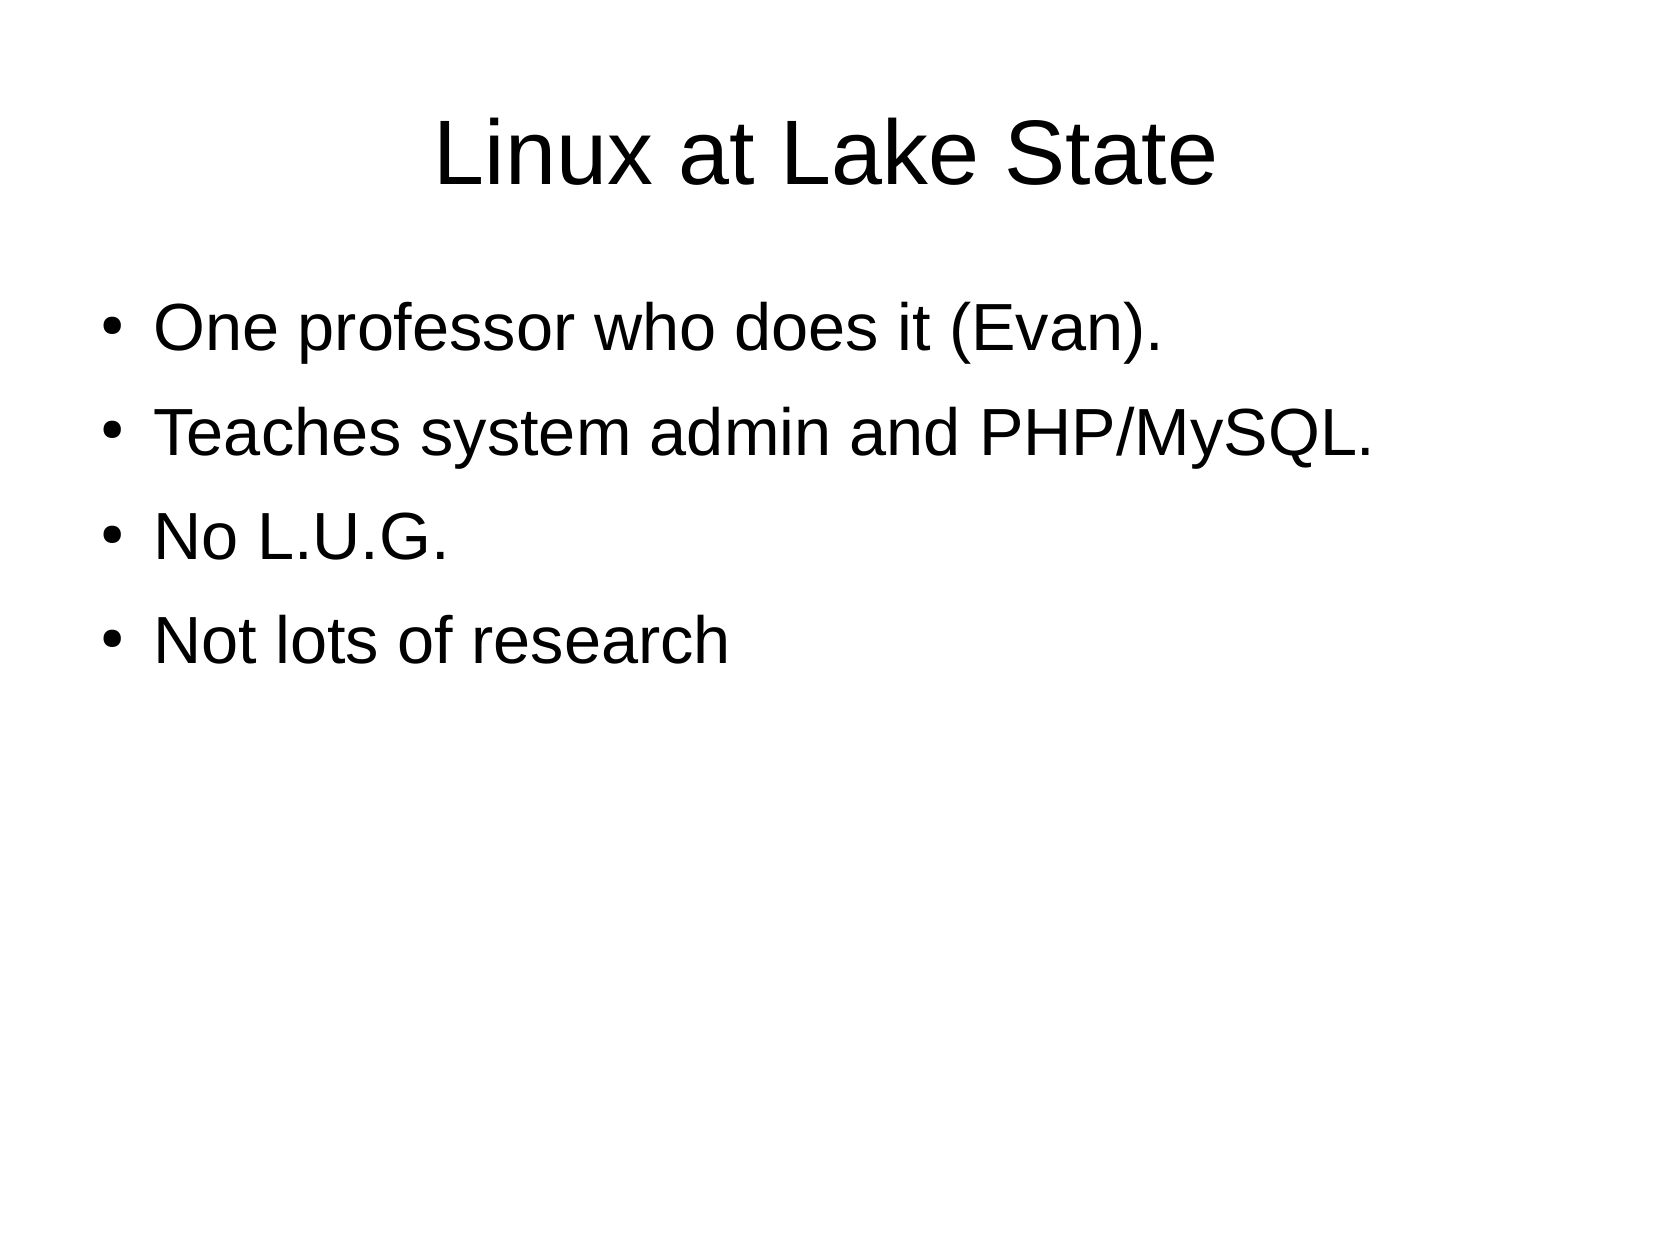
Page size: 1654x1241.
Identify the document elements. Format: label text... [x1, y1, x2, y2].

list One professor who does it (Evan). Teaches system admin and PHP/MySQL. No L.U.G. Not lots of research [82, 290, 1571, 1010]
title Linux at Lake State [82, 49, 1571, 257]
